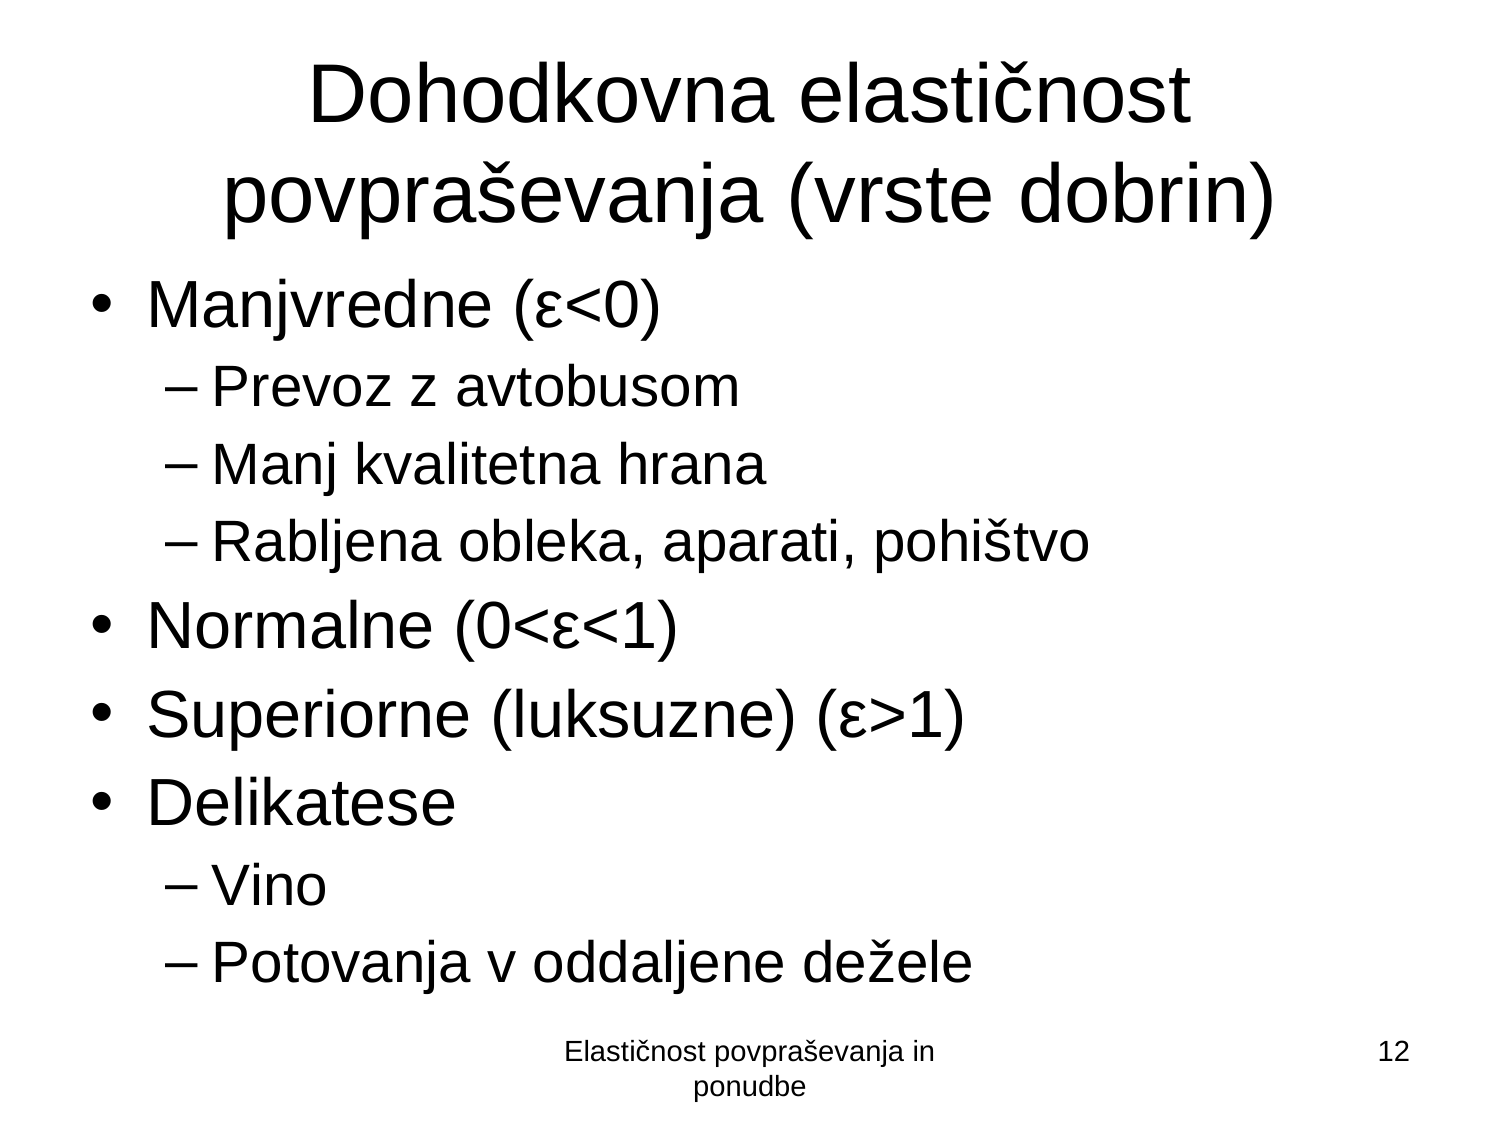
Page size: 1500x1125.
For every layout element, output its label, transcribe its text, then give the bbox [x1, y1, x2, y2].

text_box Elastičnost povpraševanja in ponudbe [512, 1024, 988, 1103]
list Manjvredne (ε<0) Prevoz z avtobusom Manj kvalitetna hrana Rabljena obleka, aparati, pohištvo Normalne (0<ε<1) Superiorne (luksuzne) (ε>1) Delikatese Vino Potovanja v oddaljene dežele [75, 262, 1426, 1006]
text_box <number> [1074, 1024, 1426, 1103]
title Dohodkovna elastičnost povpraševanja (vrste dobrin) [75, 31, 1426, 247]
